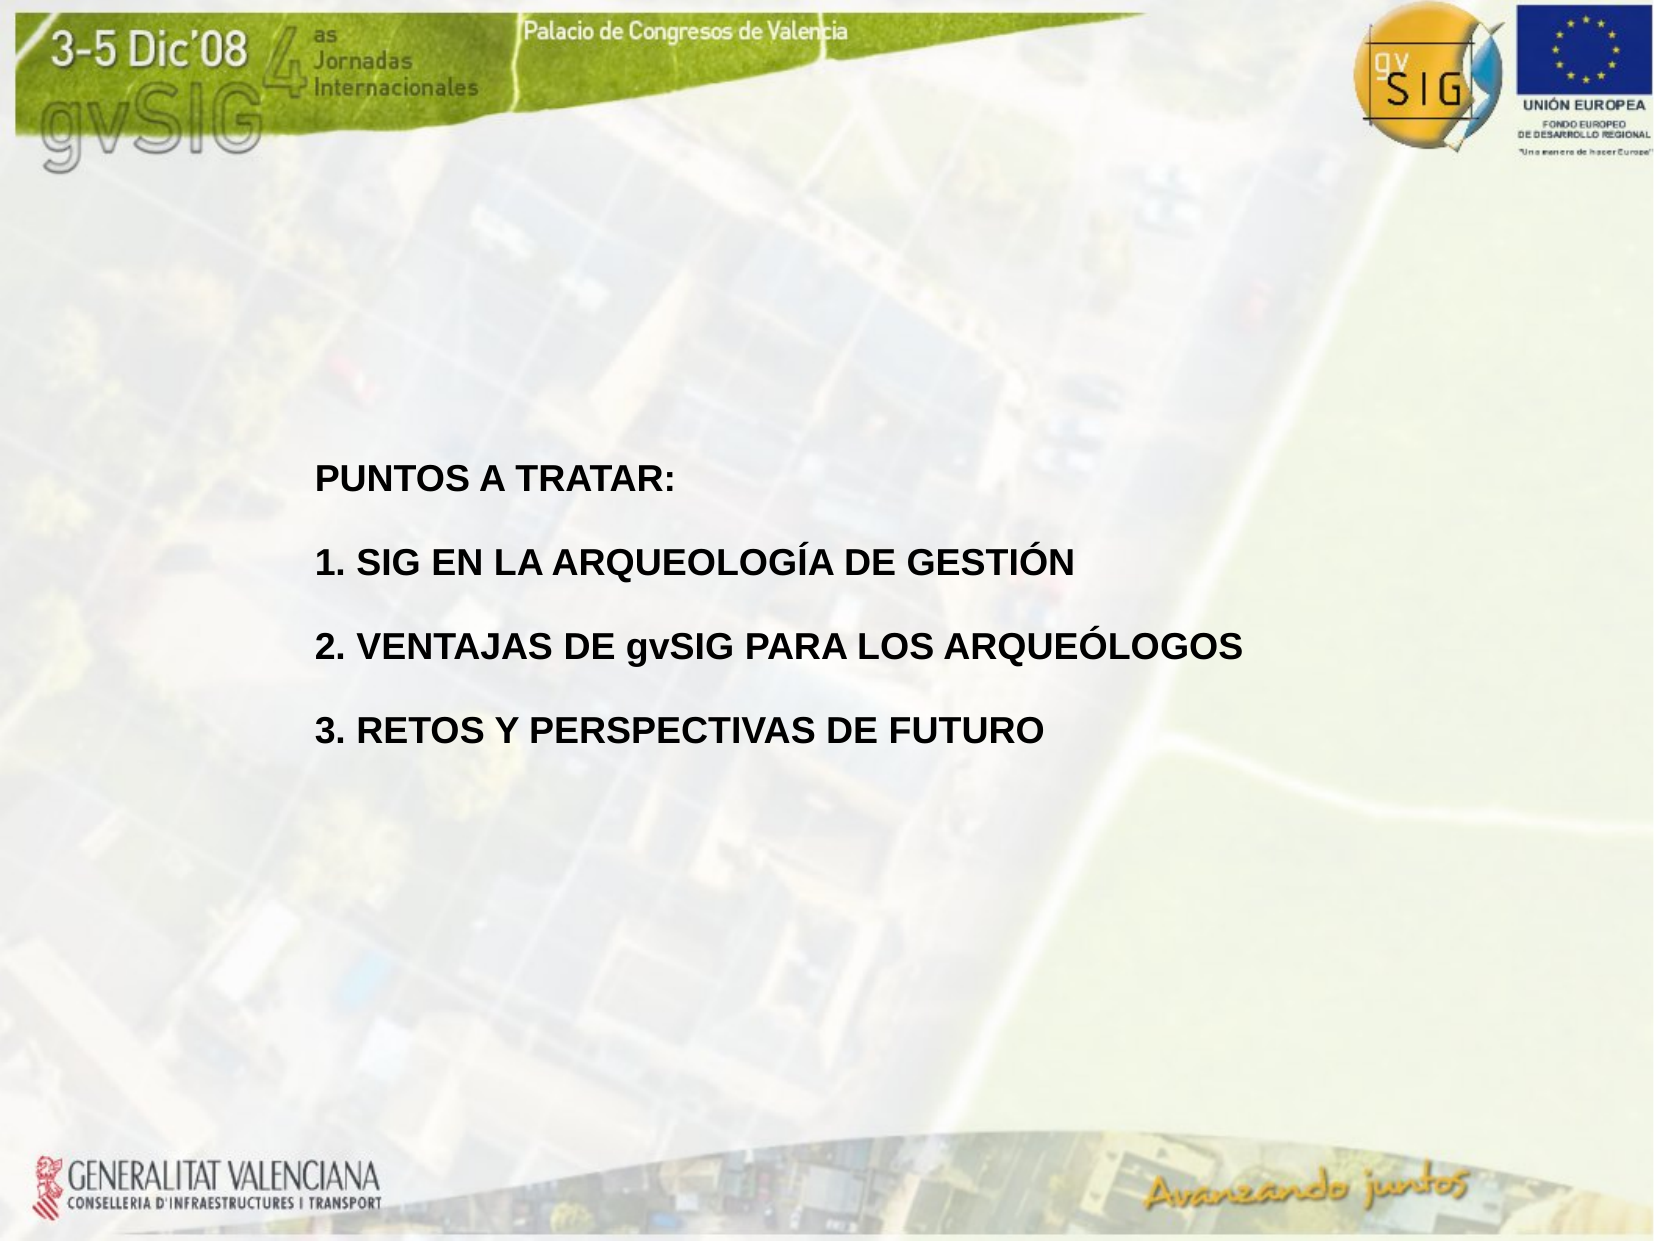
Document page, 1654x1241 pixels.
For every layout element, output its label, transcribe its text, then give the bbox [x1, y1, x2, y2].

text_box PUNTOS A TRATAR: 1. SIG EN LA ARQUEOLOGÍA DE GESTIÓN 2. VENTAJAS DE gvSIG PARA LOS ARQUEÓLOGOS 3. RETOS Y PERSPECTIVAS DE FUTURO [300, 450, 1260, 801]
picture [0, 0, 1654, 1241]
